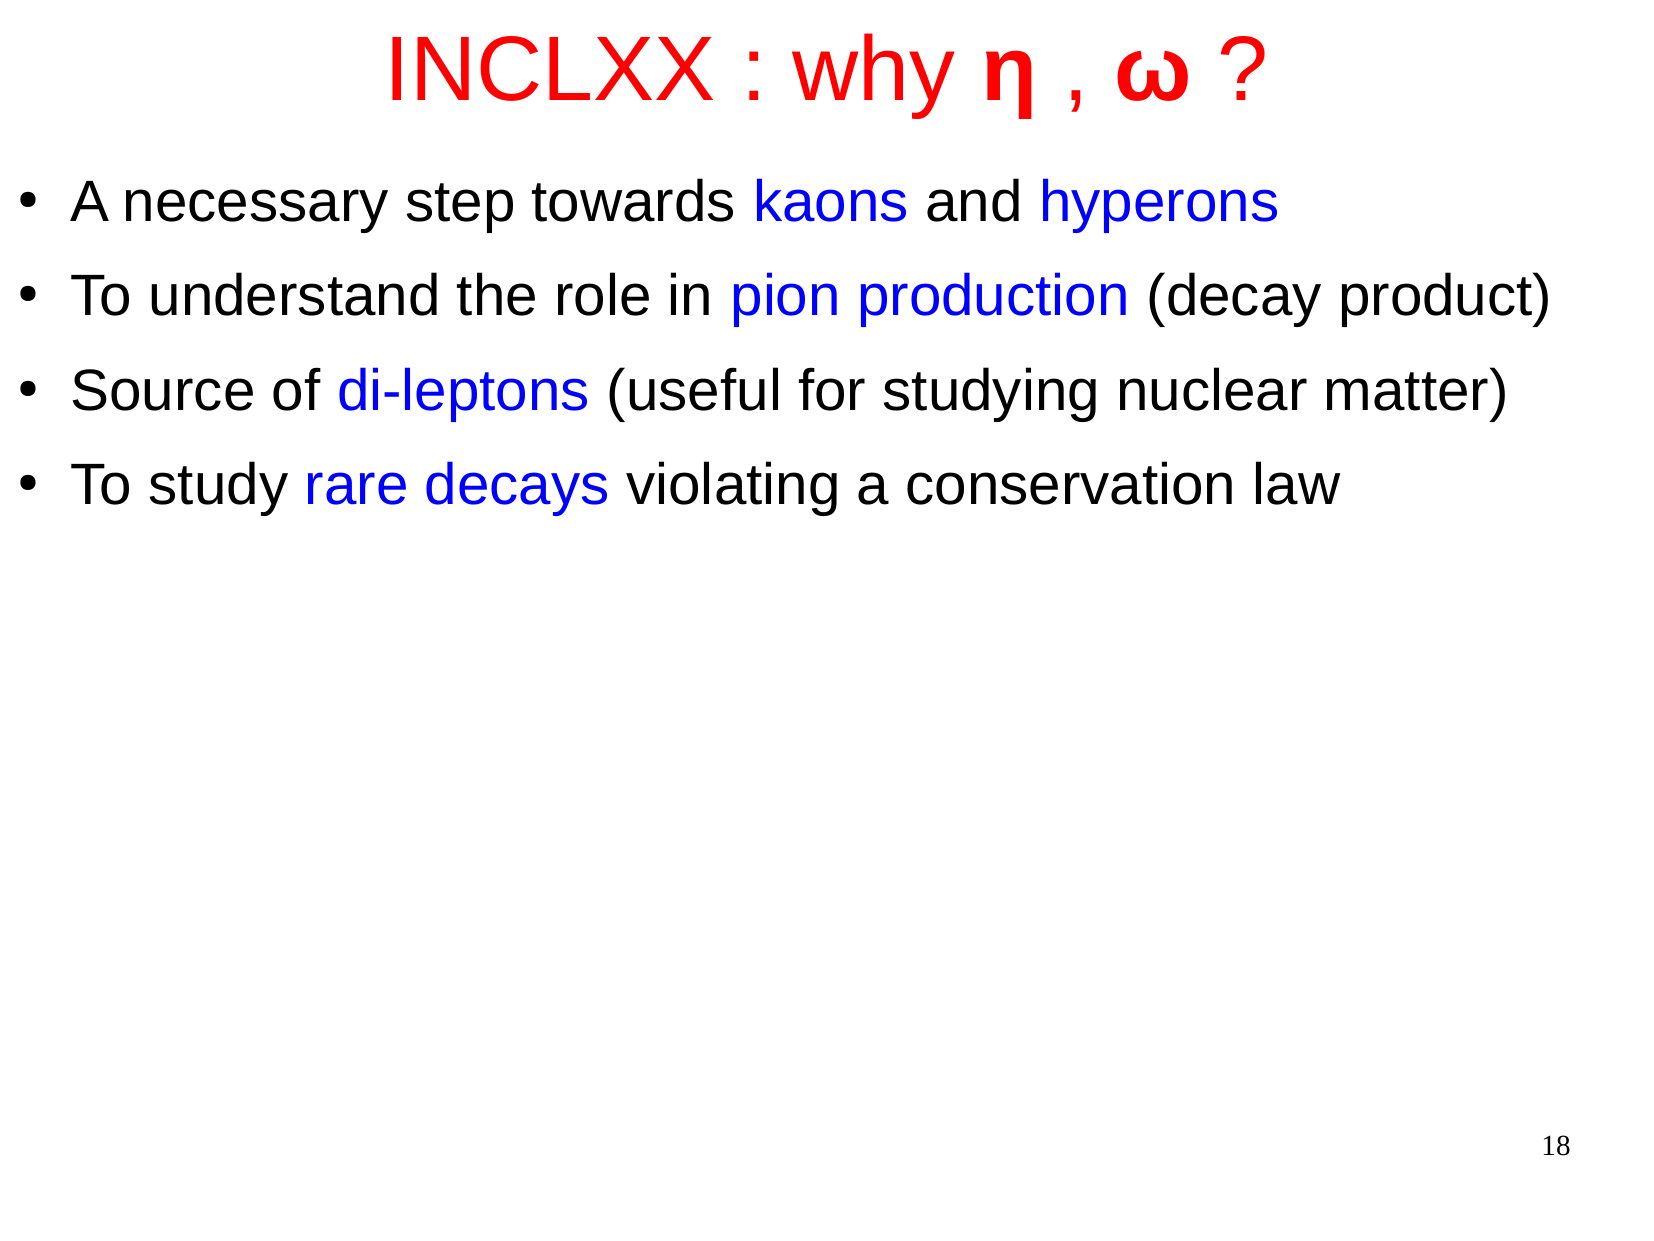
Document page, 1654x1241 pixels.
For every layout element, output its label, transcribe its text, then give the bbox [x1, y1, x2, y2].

title INCLXX : why η , ω ? [0, 8, 1654, 129]
list A necessary step towards kaons and hyperons To understand the role in pion production (decay product) Source of di-leptons (useful for studying nuclear matter) To study rare decays violating a conservation law [0, 168, 1654, 1195]
